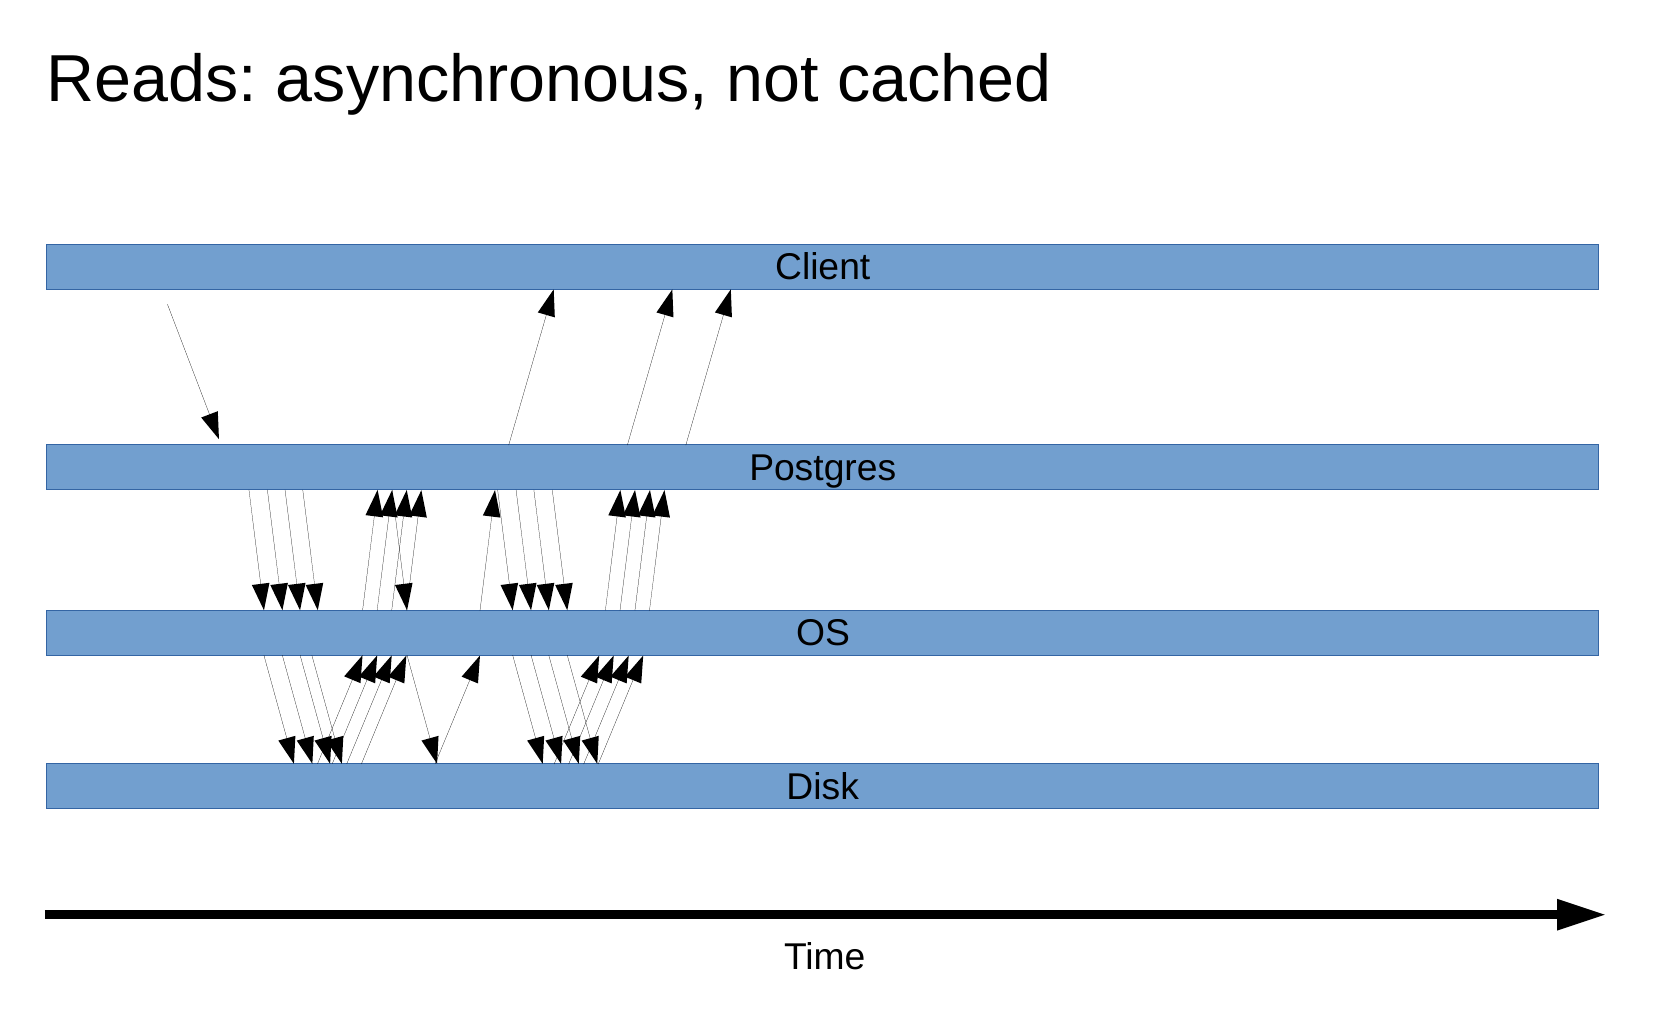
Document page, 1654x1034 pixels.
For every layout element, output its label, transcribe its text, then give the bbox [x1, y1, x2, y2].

text_box Disk [46, 763, 1599, 809]
text_box Client [46, 244, 1599, 290]
text_box Postgres [46, 444, 1599, 490]
text_box OS [46, 610, 1599, 656]
title Reads: asynchronous, not cached [46, 0, 1590, 203]
